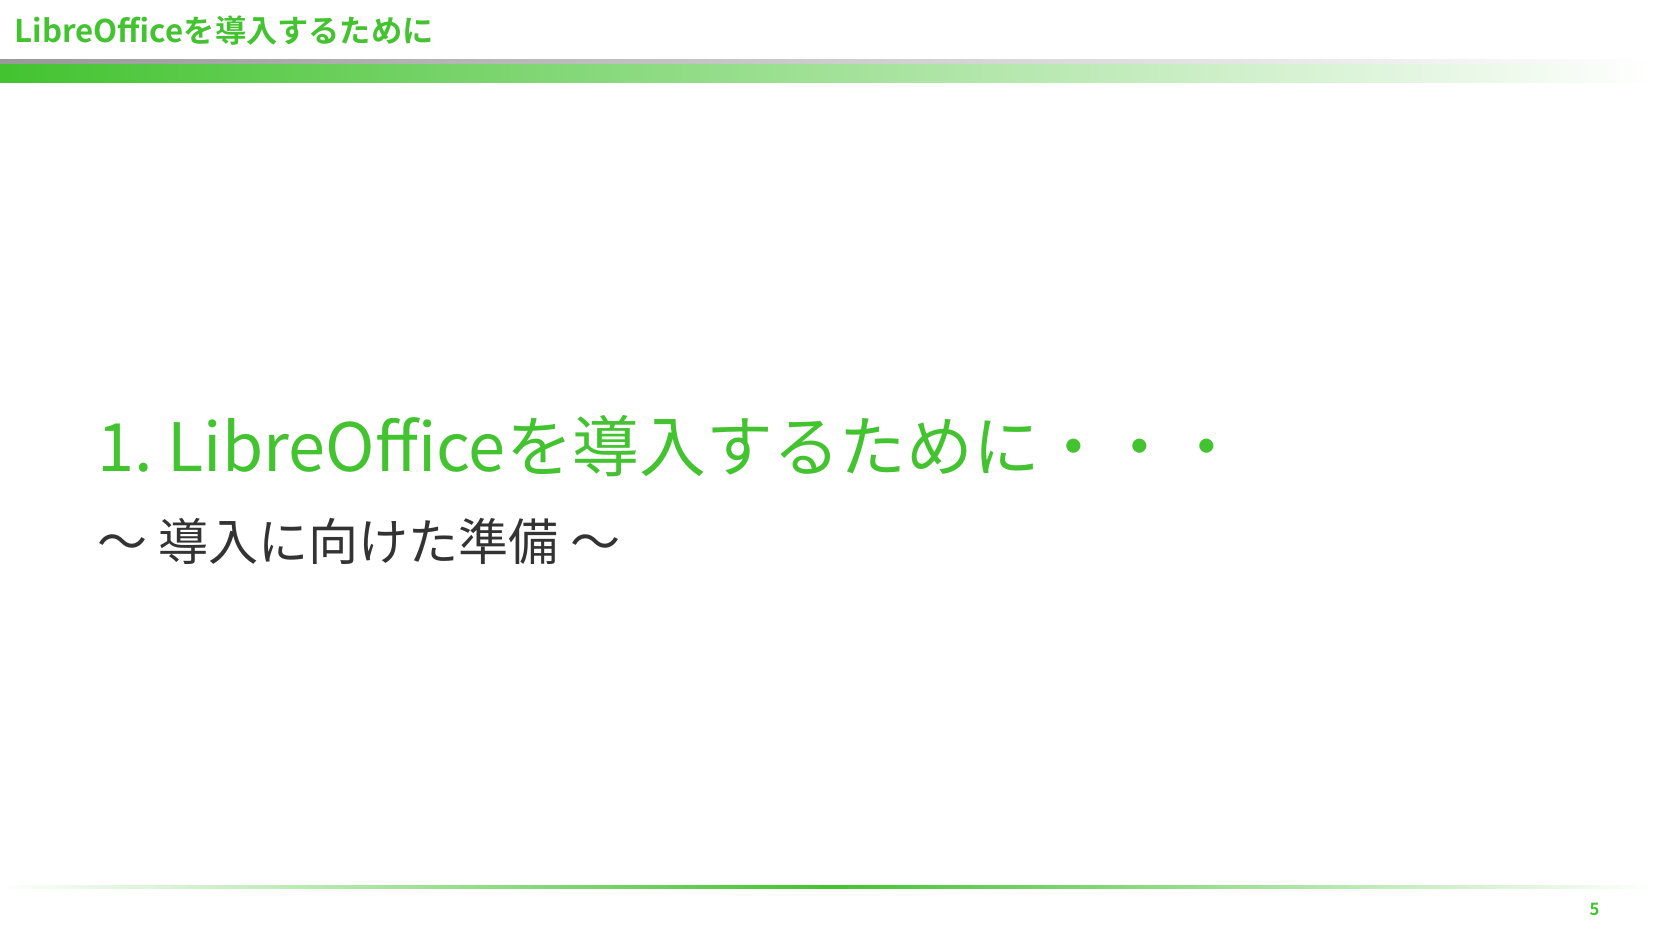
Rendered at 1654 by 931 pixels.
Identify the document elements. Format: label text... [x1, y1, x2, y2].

text_box 1. LibreOfficeを導入するために・・・ 〜 導入に向けた準備 〜 [82, 129, 1565, 839]
text_box [0, 59, 1654, 83]
text_box LibreOfficeを導入するために [0, 0, 1376, 59]
text_box <番号> [1535, 888, 1654, 928]
text_box [0, 885, 1654, 889]
